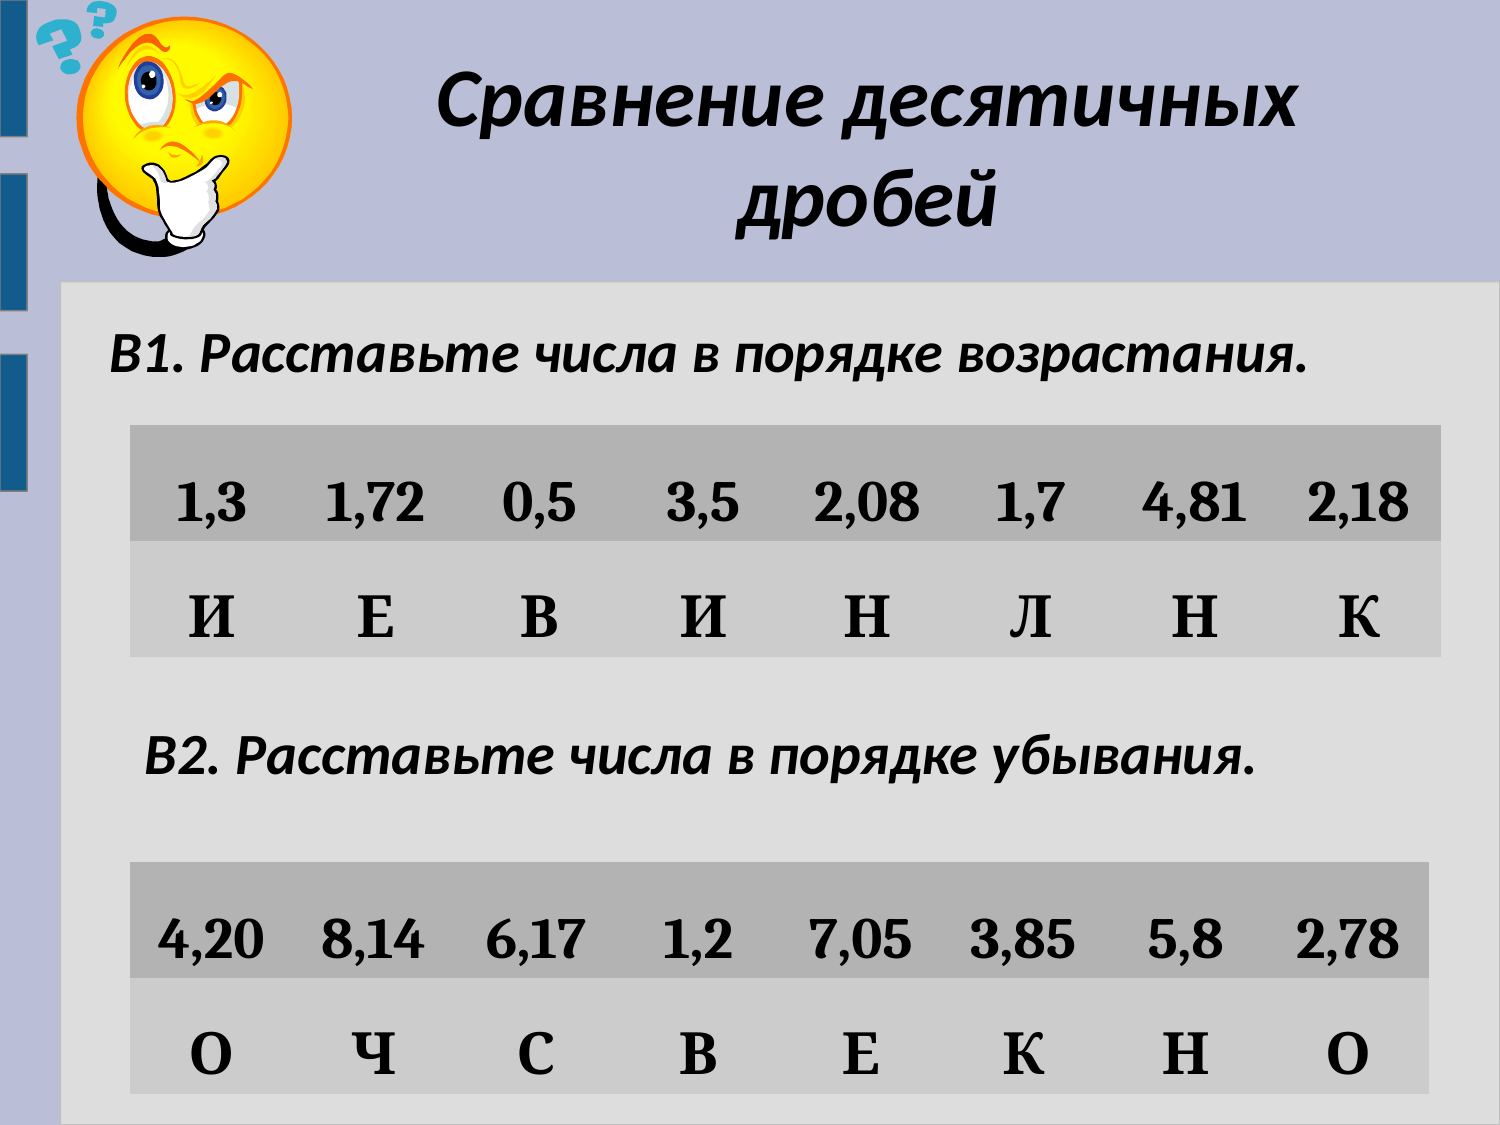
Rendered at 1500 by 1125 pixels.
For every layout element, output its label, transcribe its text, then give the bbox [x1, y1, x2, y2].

table_header 1,3 [130, 425, 294, 541]
table_cell В [458, 541, 622, 657]
table_cell Е [780, 978, 942, 1094]
table_header 3,85 [942, 862, 1105, 978]
table_header 8,14 [292, 862, 455, 978]
table_header 2,08 [785, 425, 949, 541]
table_header 0,5 [458, 425, 622, 541]
table_cell О [1267, 978, 1429, 1094]
table_header 7,05 [780, 862, 942, 978]
table_cell И [130, 541, 294, 657]
table_cell Н [1105, 978, 1267, 1094]
table_cell В [617, 978, 780, 1094]
picture [35, 0, 293, 258]
table_cell Н [785, 541, 949, 657]
table_cell К [1277, 541, 1441, 657]
table_cell И [622, 541, 785, 657]
table_header 1,72 [294, 425, 458, 541]
table_cell Ч [292, 978, 455, 1094]
table_cell С [455, 978, 617, 1094]
table_header 2,18 [1277, 425, 1441, 541]
table_header 3,5 [622, 425, 785, 541]
text_box В1. Расставьте числа в порядке возрастания. [94, 306, 1465, 402]
table_cell Л [949, 541, 1113, 657]
table_cell Н [1113, 541, 1277, 657]
text_box В2. Расставьте числа в порядке убывания. [129, 708, 1359, 811]
table_header 1,7 [949, 425, 1113, 541]
table_header 5,8 [1105, 862, 1267, 978]
table_cell Е [294, 541, 458, 657]
table_header 6,17 [455, 862, 617, 978]
table_header 2,78 [1267, 862, 1429, 978]
table_header 4,20 [130, 862, 292, 978]
text_box Сравнение десятичных дробей [307, 35, 1430, 251]
table_cell О [130, 978, 292, 1094]
table_cell К [942, 978, 1105, 1094]
table_header 1,2 [617, 862, 780, 978]
table_header 4,81 [1113, 425, 1277, 541]
